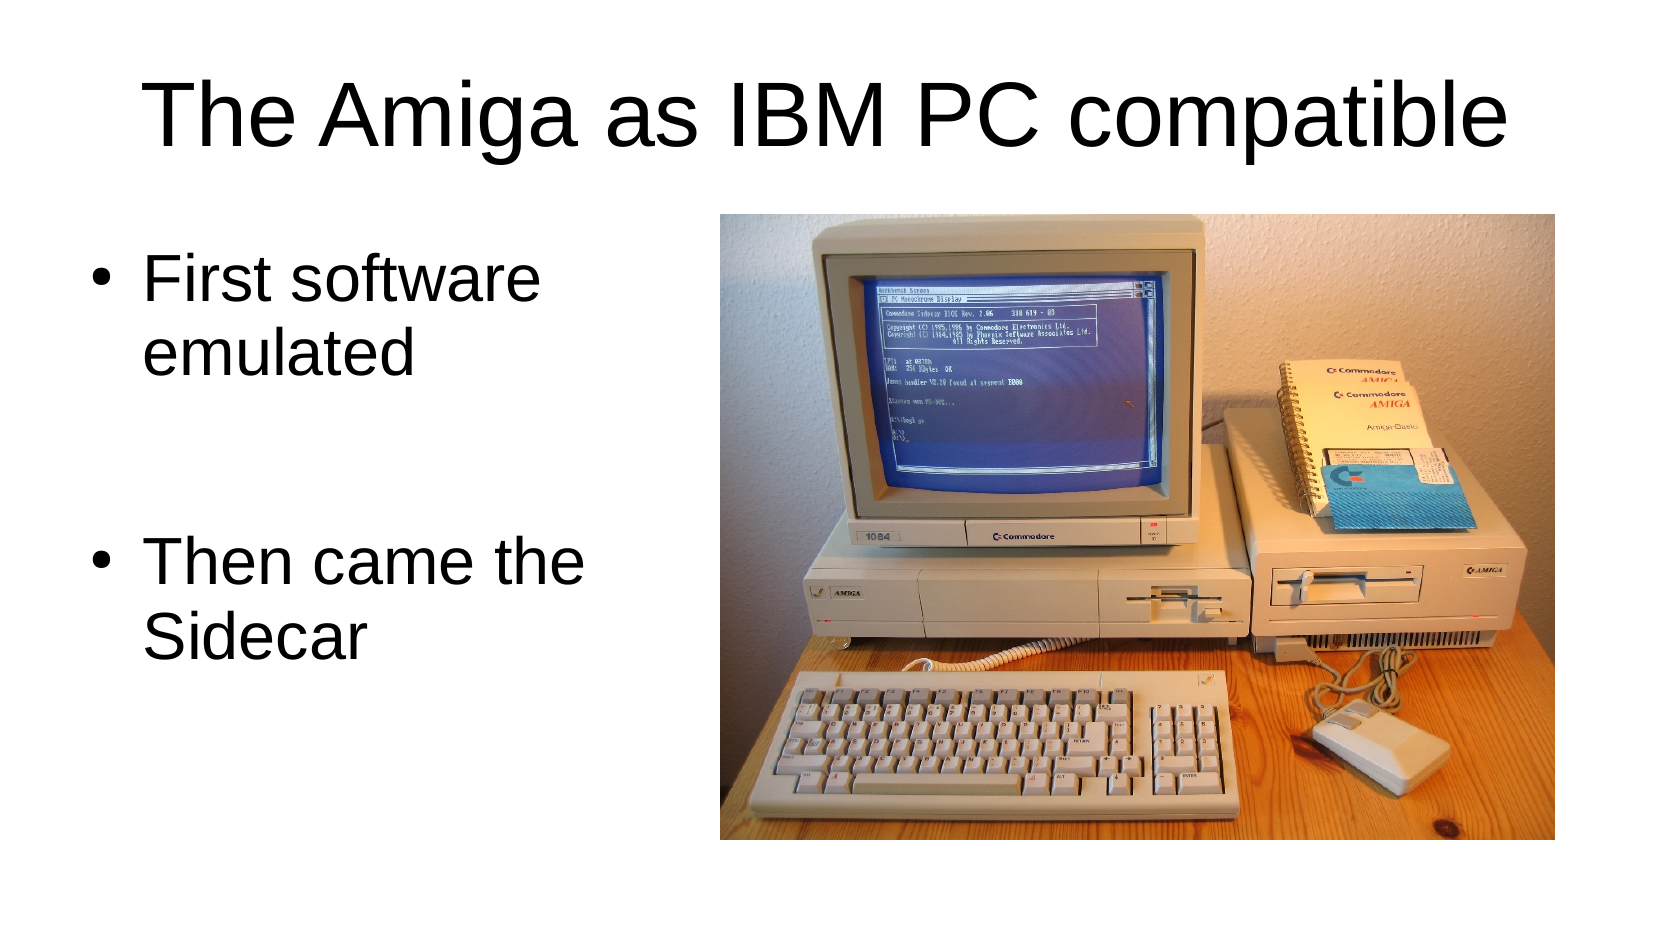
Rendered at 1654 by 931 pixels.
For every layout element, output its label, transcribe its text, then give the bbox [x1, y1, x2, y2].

list First software emulated Then came the Sidecar [71, 240, 706, 781]
title The Amiga as IBM PC compatible [82, 37, 1571, 193]
picture [720, 214, 1555, 841]
